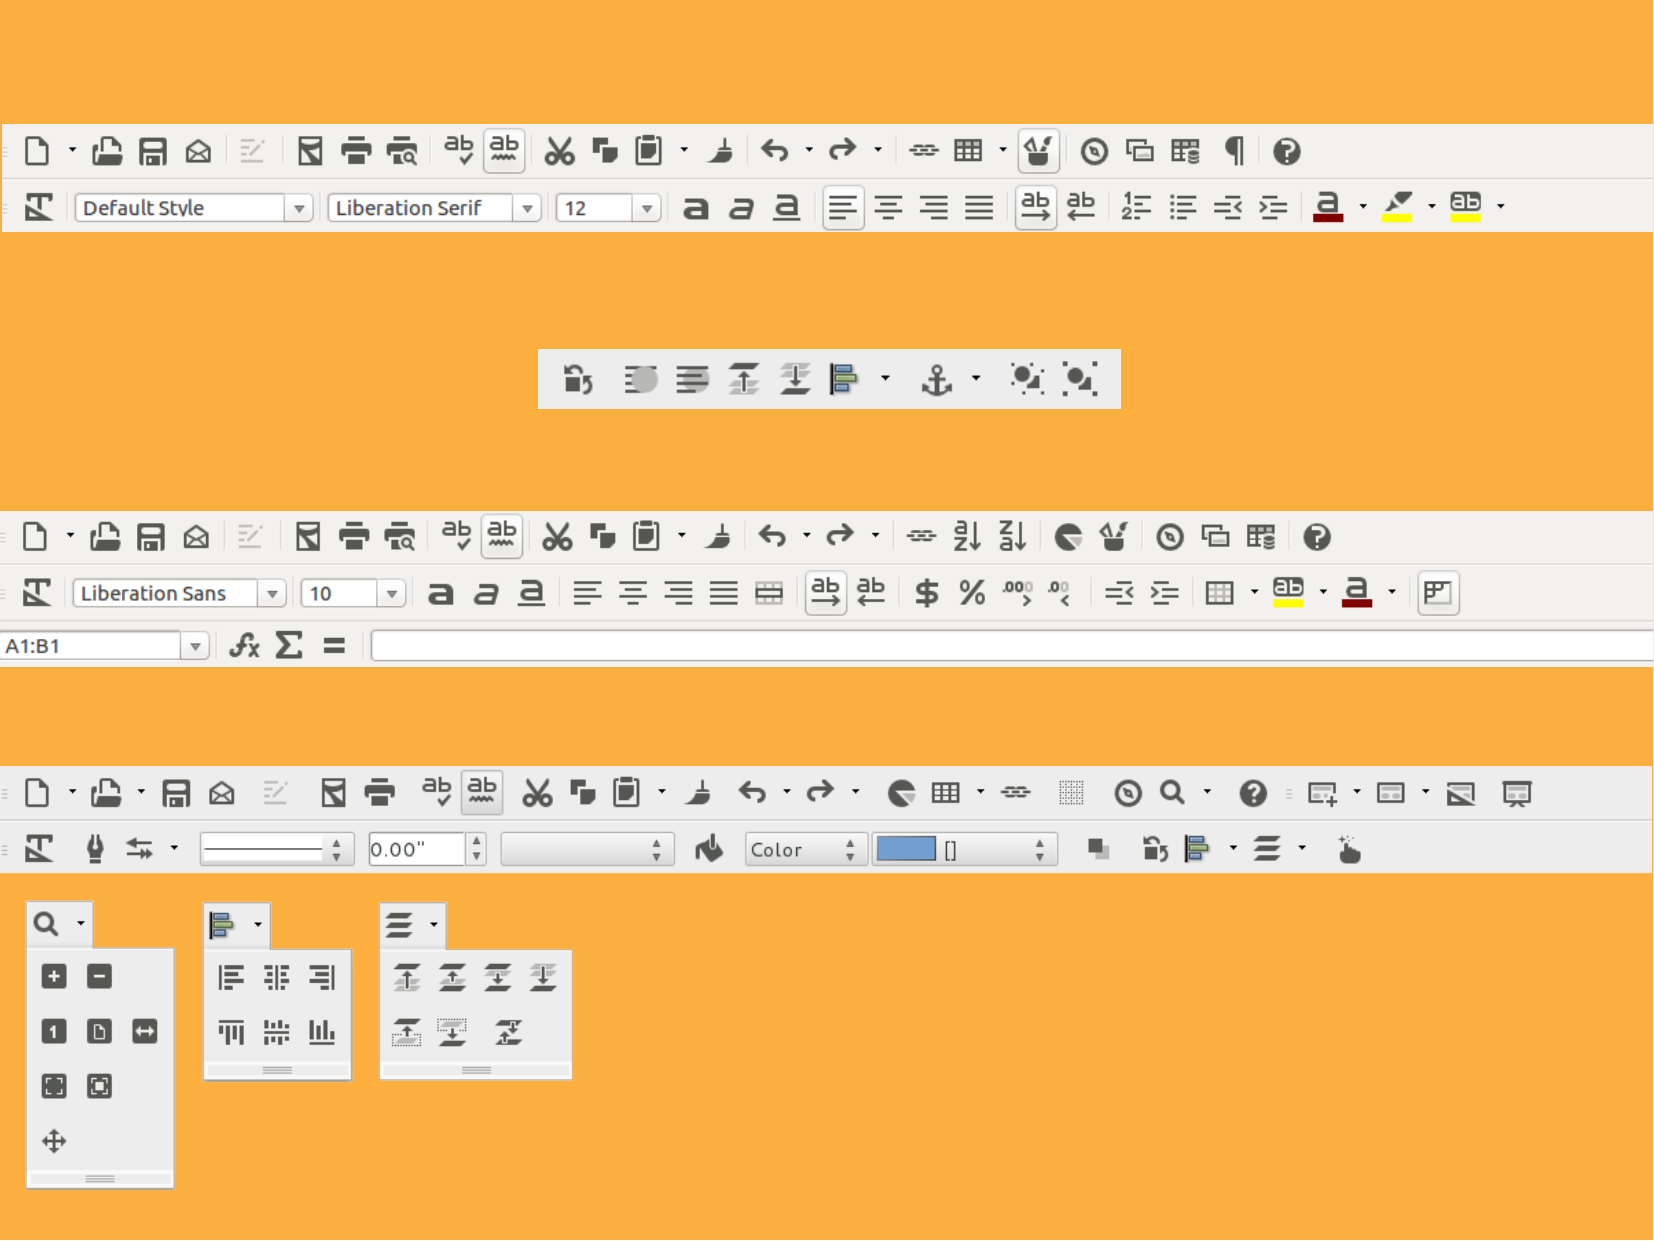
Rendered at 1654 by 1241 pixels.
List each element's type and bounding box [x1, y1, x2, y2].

picture [0, 511, 1654, 667]
picture [0, 766, 1652, 1221]
picture [2, 124, 1654, 232]
picture [538, 349, 1121, 409]
